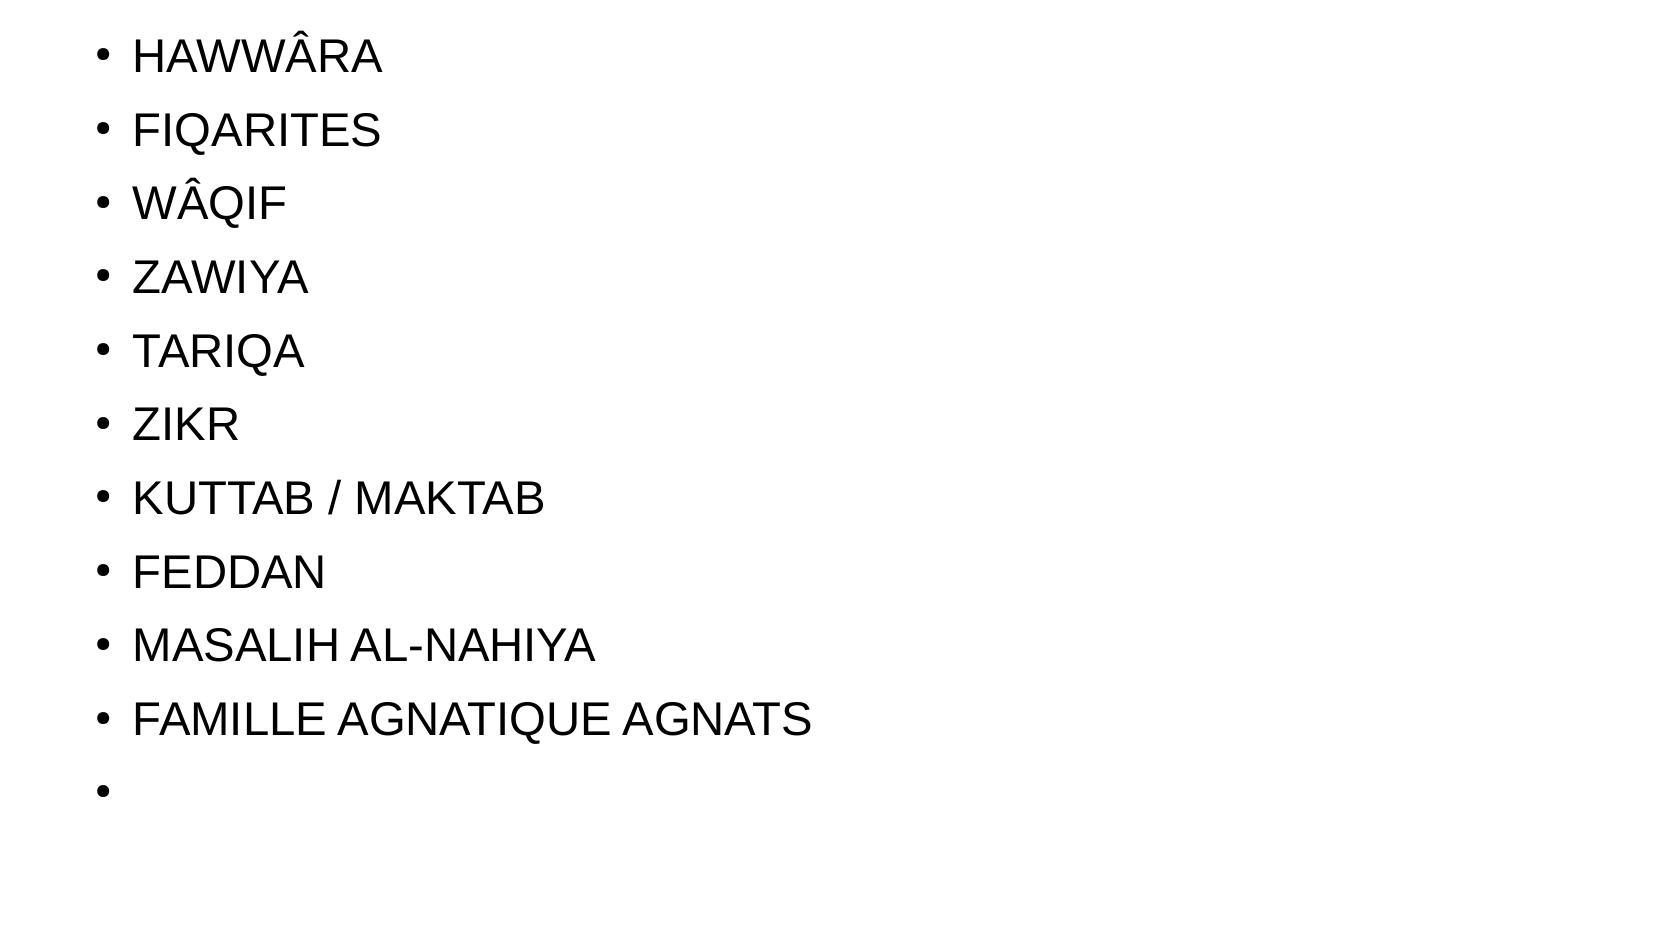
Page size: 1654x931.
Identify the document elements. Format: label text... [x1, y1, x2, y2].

list HAWWÂRA FIQARITES WÂQIF ZAWIYA TARIQA ZIKR KUTTAB / MAKTAB FEDDAN MASALIH AL-NAHIYA FAMILLE AGNATIQUE AGNATS [82, 29, 1571, 758]
